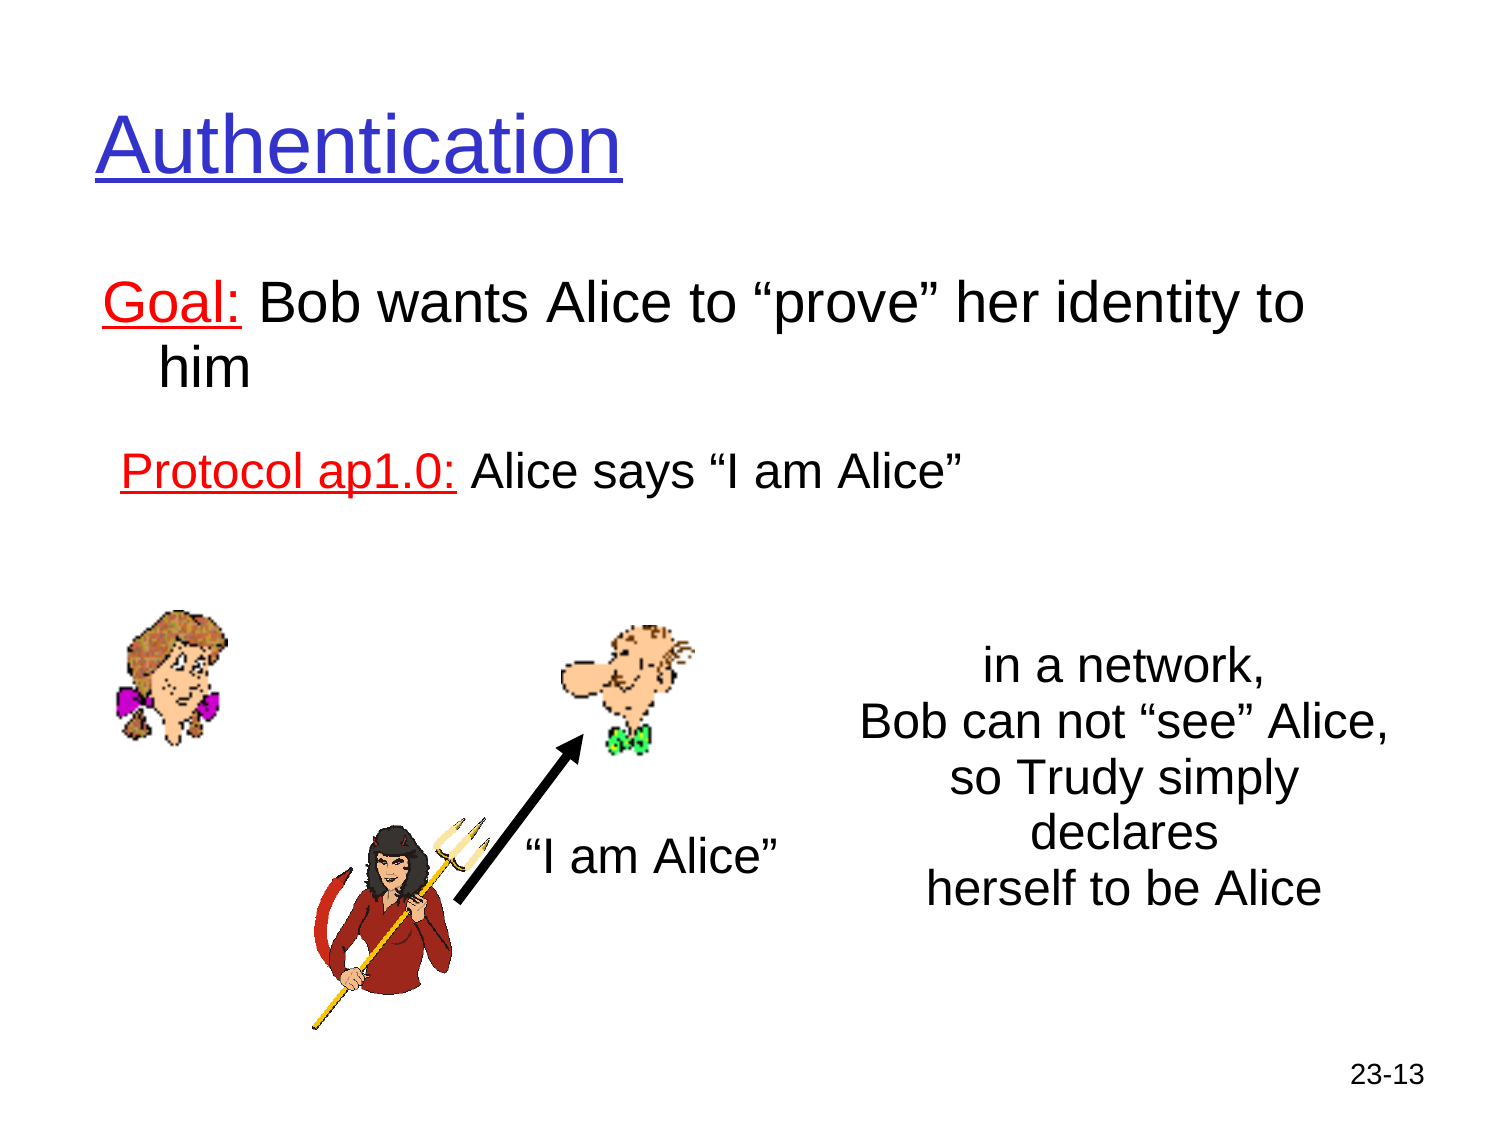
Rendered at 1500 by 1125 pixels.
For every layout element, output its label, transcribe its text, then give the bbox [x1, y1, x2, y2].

picture [312, 817, 490, 1030]
text_box in a network, Bob can not “see” Alice, so Trudy simply declares herself to be Alice [835, 629, 1414, 925]
picture [112, 610, 228, 752]
text_box “I am Alice” [510, 820, 793, 892]
list Goal: Bob wants Alice to “prove” her identity to him [87, 262, 1363, 422]
text_box Protocol ap1.0: Alice says “I am Alice” [105, 435, 978, 507]
title Authentication [80, 51, 1356, 239]
picture [561, 625, 695, 762]
